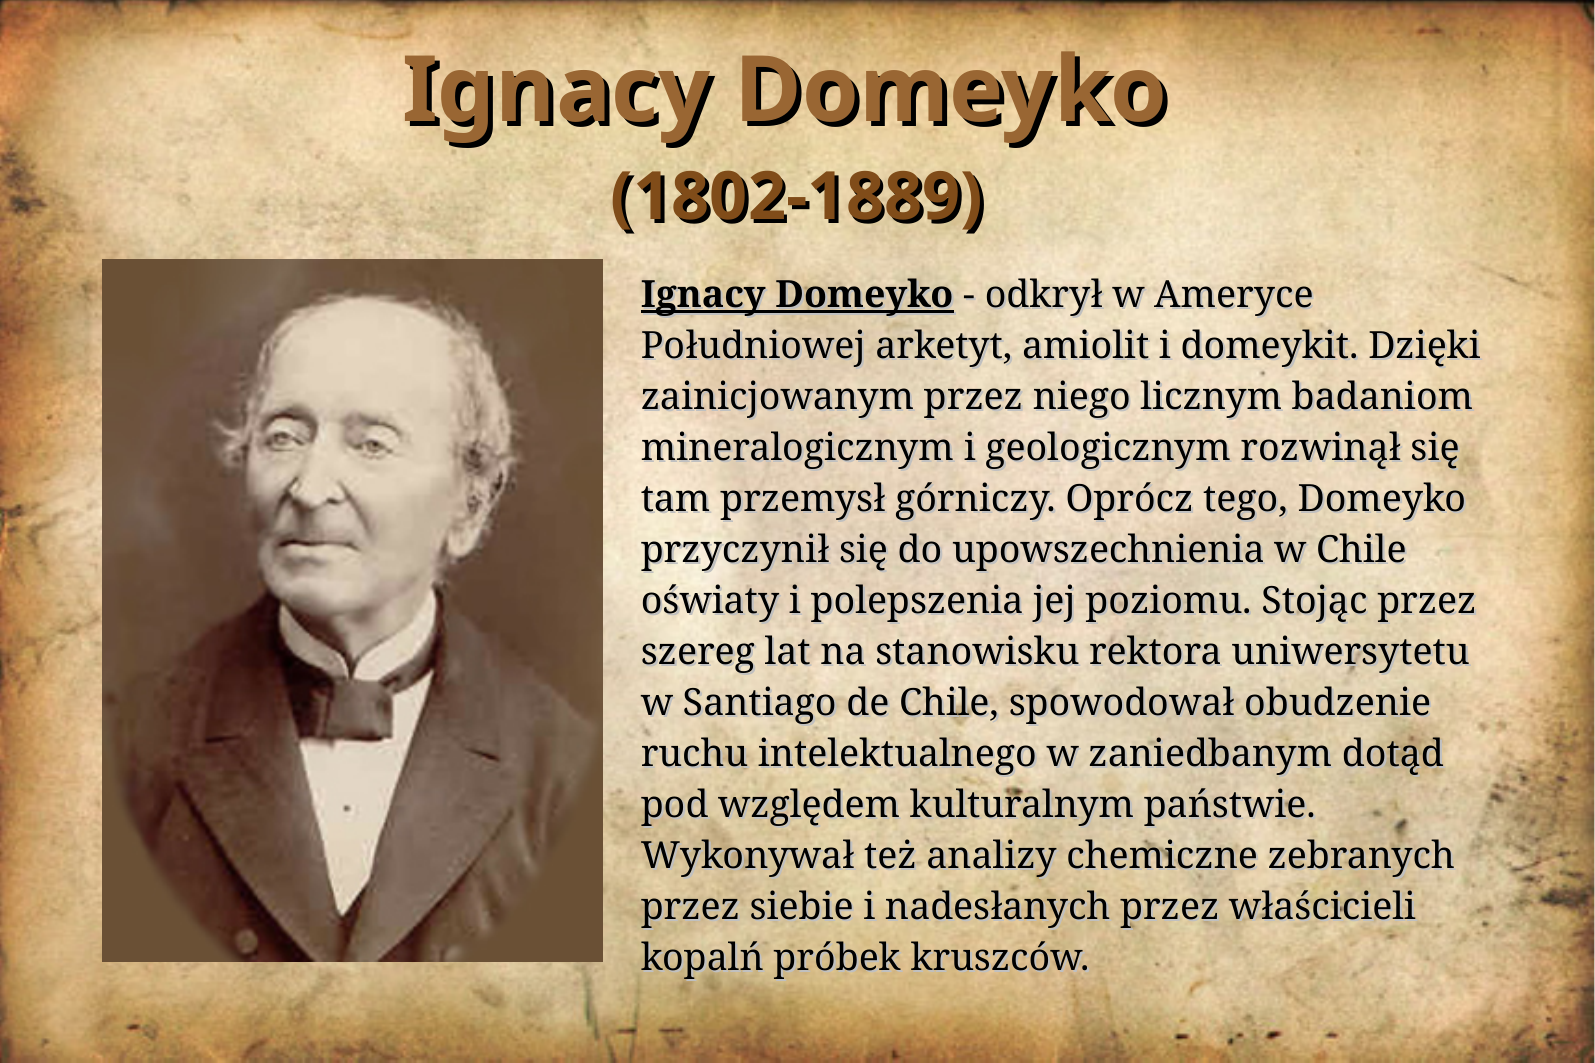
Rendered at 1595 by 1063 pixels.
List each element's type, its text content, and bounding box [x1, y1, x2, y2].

title Ignacy Domeyko (1802-1889) [79, 42, 1515, 220]
picture [0, 0, 1595, 1063]
text_box Ignacy Domeyko - odkrył w Ameryce Południowej arketyt, amiolit i domeykit. Dzięki zainicjowanym przez niego licznym badaniom mineralogicznym i geologicznym rozwinął się tam przemysł górniczy. Oprócz tego, Domeyko przyczynił się do upowszechnienia w Chile oświaty i polepszenia jej poziomu. Stojąc przez szereg lat na stanowisku rektora uniwersytetu w Santiago de Chile, spowodował obudzenie ruchu intelektualnego w zaniedbanym dotąd pod względem kulturalnym państwie. Wykonywał też analizy chemiczne zebranych przez siebie i nadesłanych przez właścicieli kopalń próbek kruszców. [625, 259, 1512, 957]
